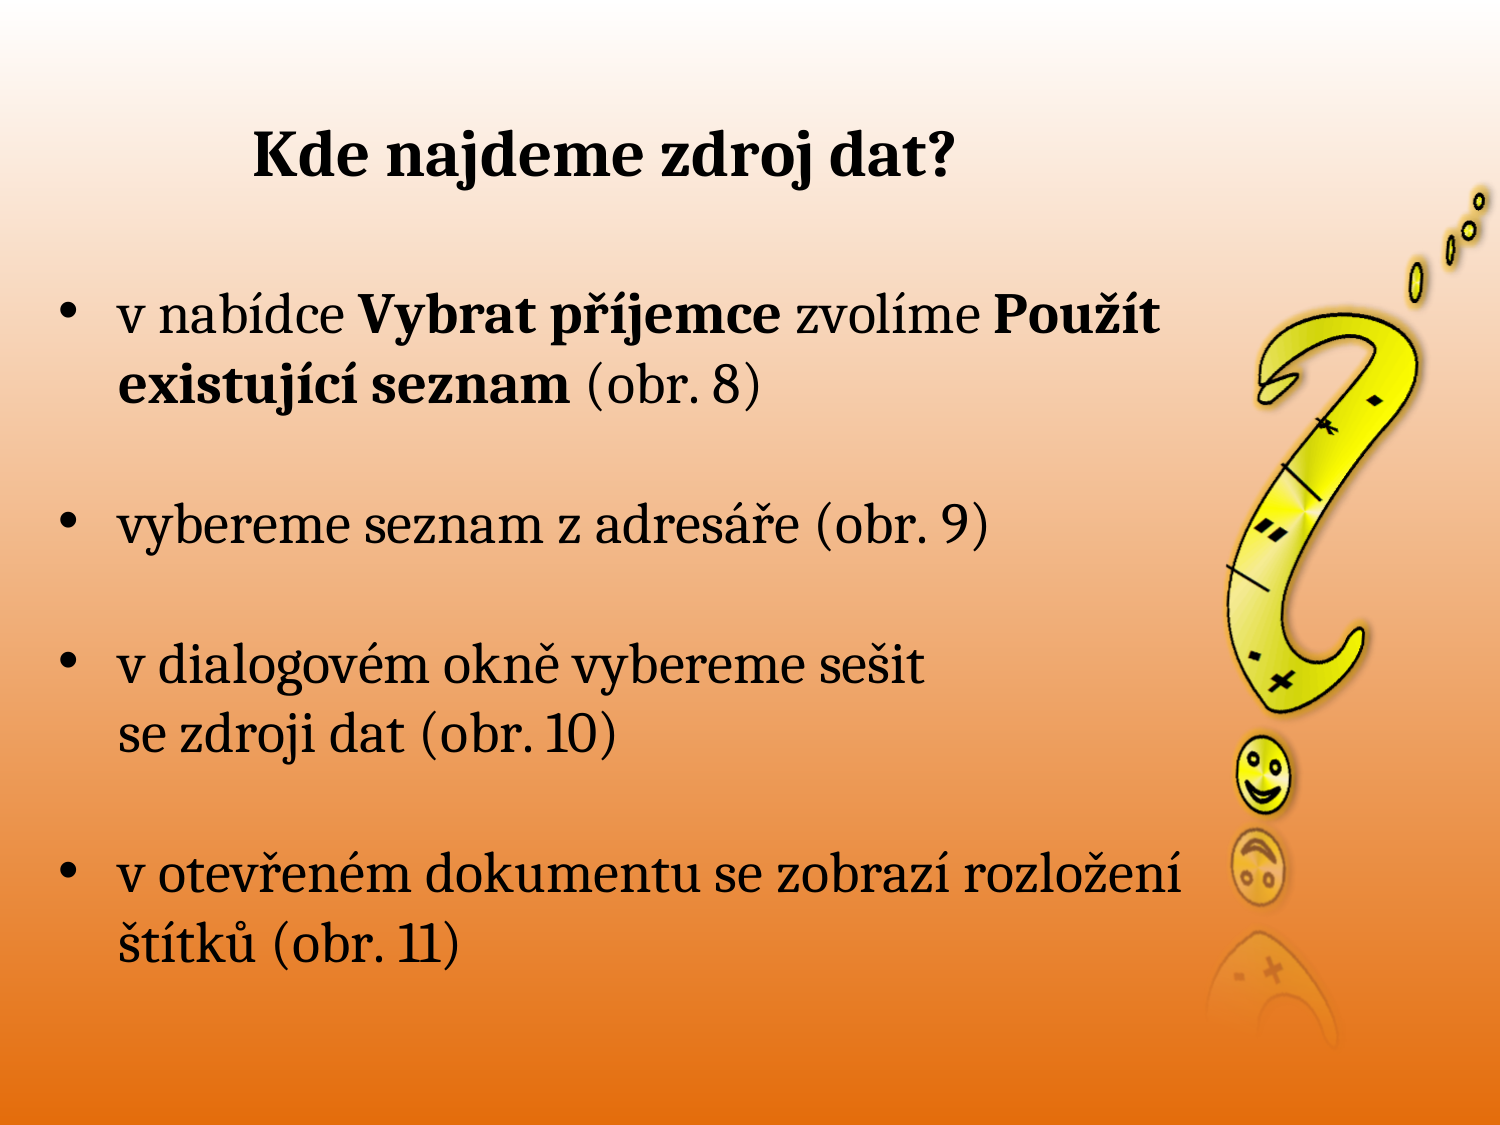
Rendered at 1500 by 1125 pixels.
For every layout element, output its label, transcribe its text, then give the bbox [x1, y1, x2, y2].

text_box v nabídce Vybrat příjemce zvolíme Použít existující seznam (obr. 8) vybereme seznam z adresáře (obr. 9) v dialogovém okně vybereme sešit se zdroji dat (obr. 10) v otevřeném dokumentu se zobrazí rozložení štítků (obr. 11) [0, 267, 1199, 983]
text_box Kde najdeme zdroj dat? [0, 101, 1211, 198]
picture [1171, 160, 1500, 1125]
